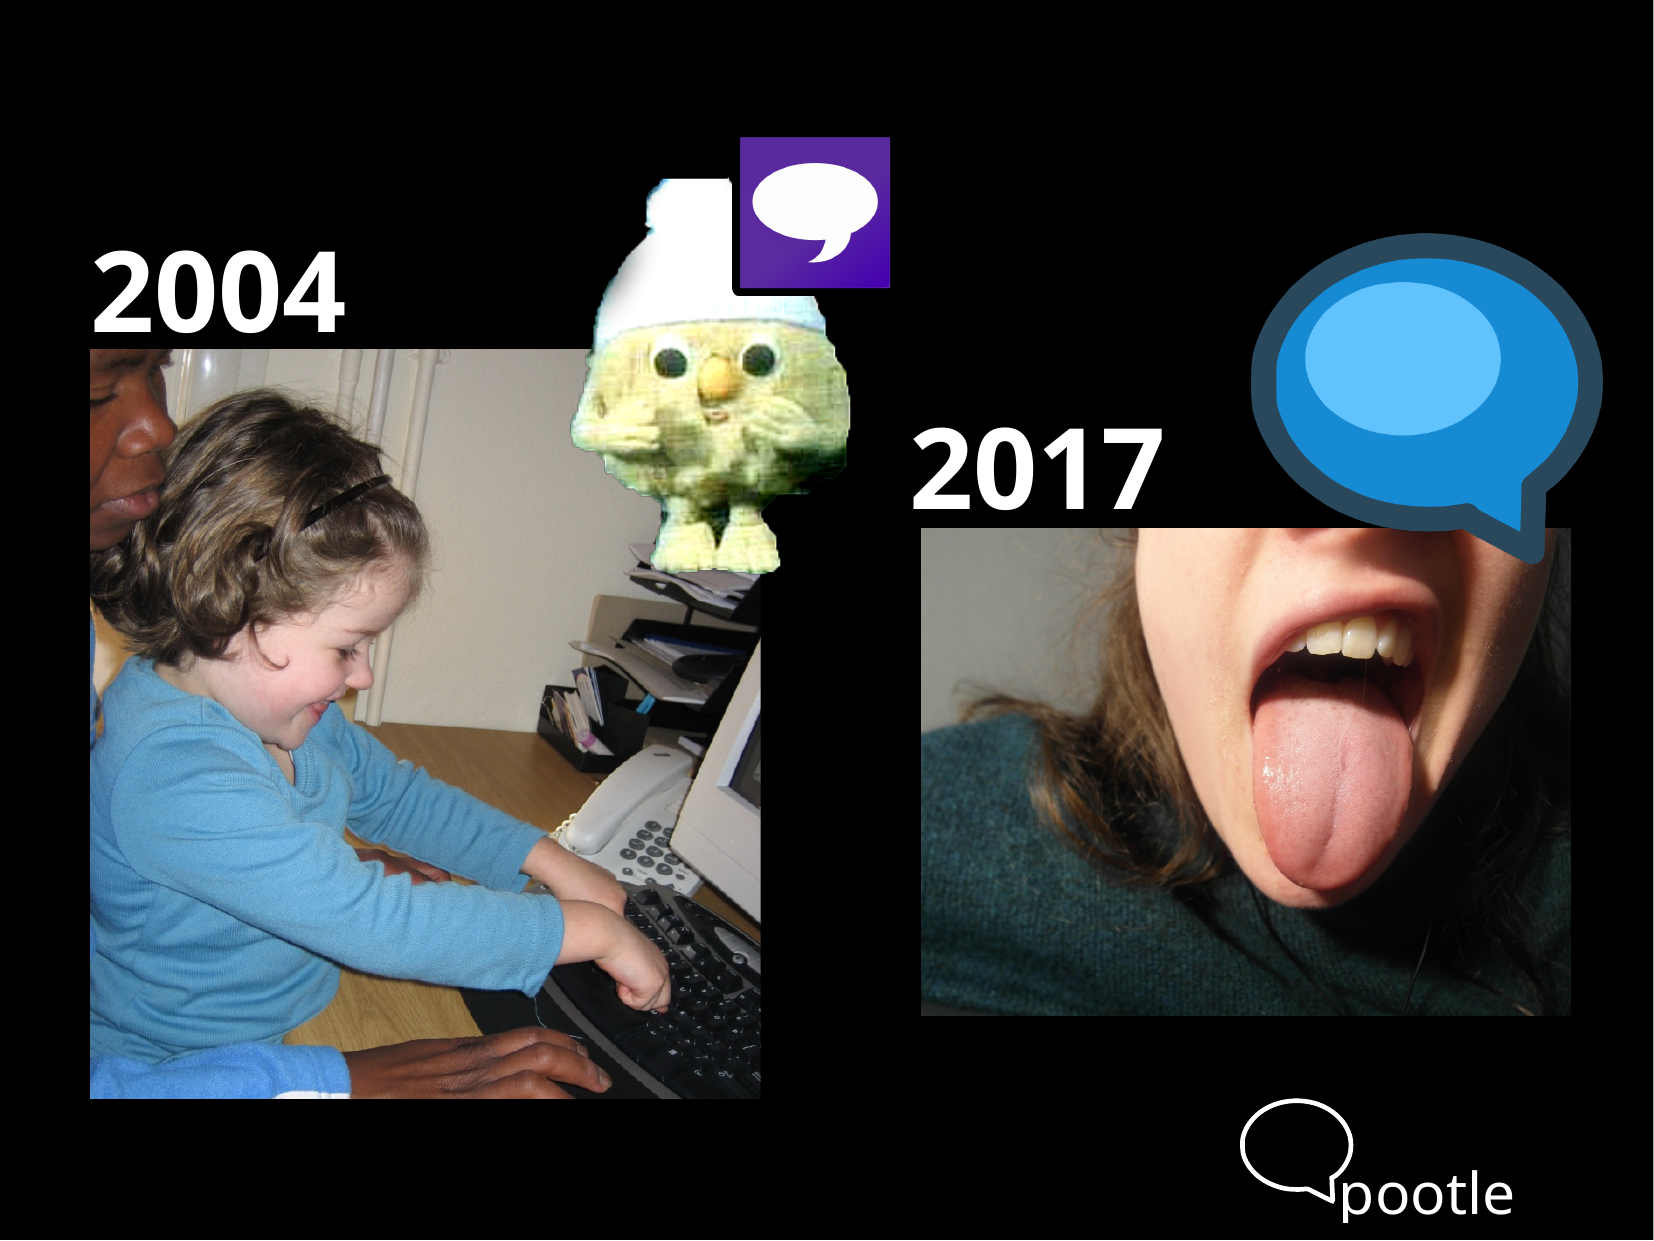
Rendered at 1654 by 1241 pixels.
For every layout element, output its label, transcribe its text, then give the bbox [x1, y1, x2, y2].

picture [90, 129, 1603, 1099]
text_box 2017 [909, 334, 1187, 597]
text_box 2004 [90, 177, 425, 402]
